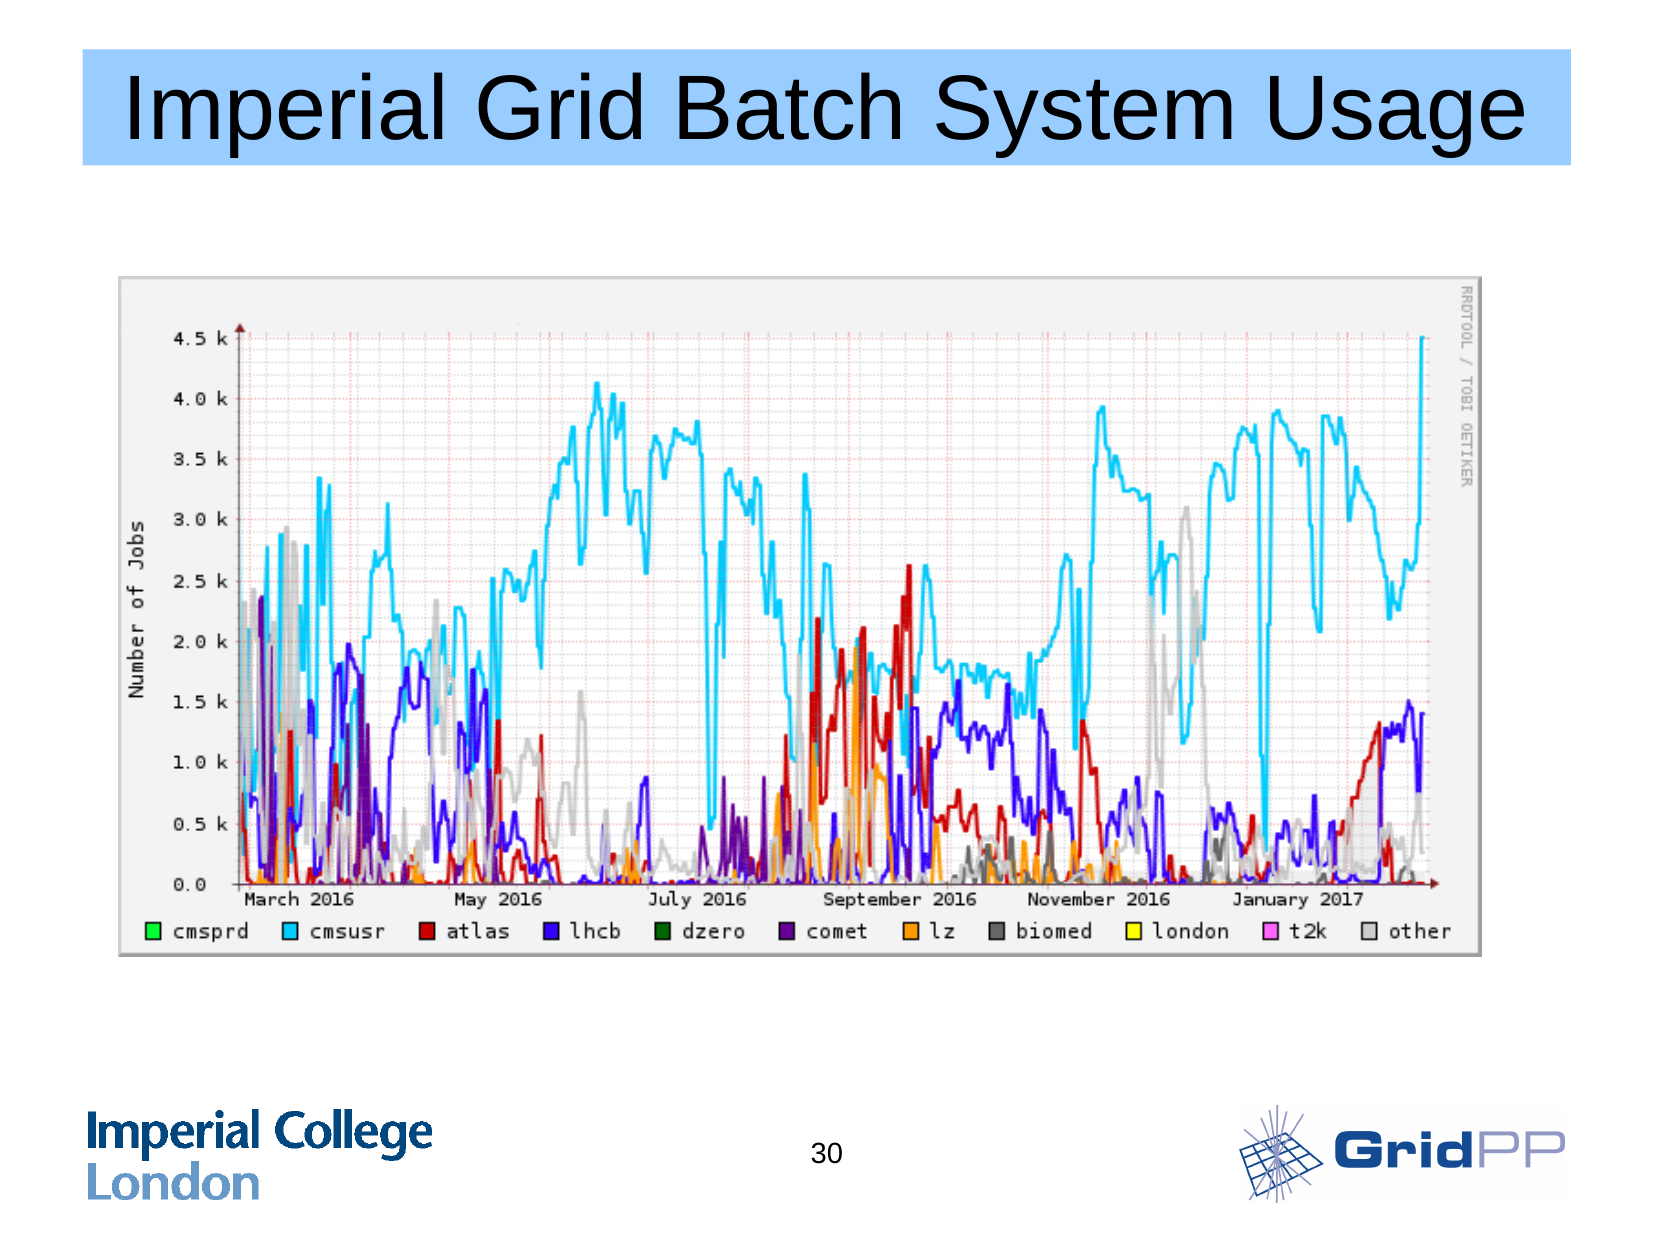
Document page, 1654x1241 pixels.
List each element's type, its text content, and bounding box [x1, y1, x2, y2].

title Imperial Grid Batch System Usage [82, 49, 1571, 166]
picture [1239, 1105, 1565, 1203]
picture [118, 276, 1482, 957]
picture [88, 1109, 432, 1200]
